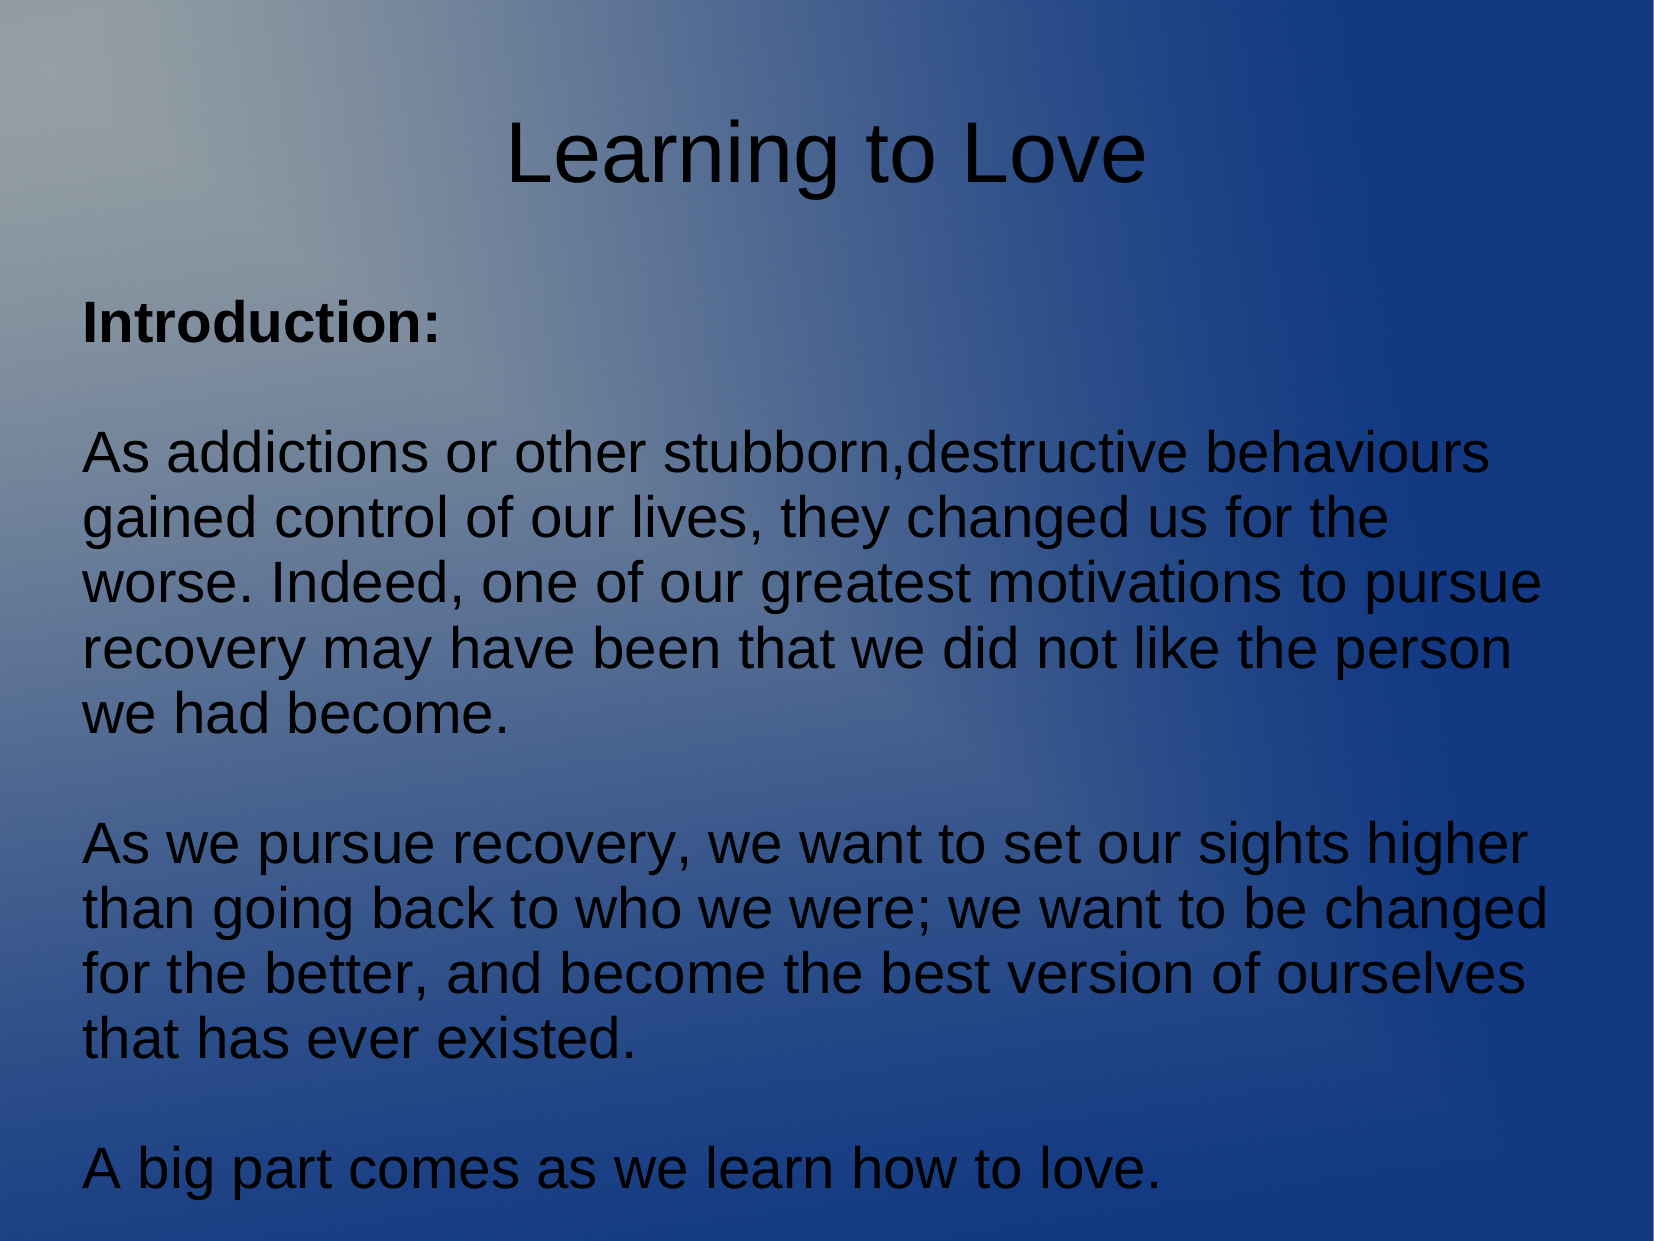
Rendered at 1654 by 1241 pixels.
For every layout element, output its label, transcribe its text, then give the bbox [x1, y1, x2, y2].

subtitle Introduction: As addictions or other stubborn,destructive behaviours gained control of our lives, they changed us for the worse. Indeed, one of our greatest motivations to pursue recovery may have been that we did not like the person we had become. As we pursue recovery, we want to set our sights higher than going back to who we were; we want to be changed for the better, and become the best version of ourselves that has ever existed. A big part comes as we learn how to love. [82, 290, 1571, 1241]
picture [0, 0, 1654, 1241]
title Learning to Love [82, 49, 1571, 257]
